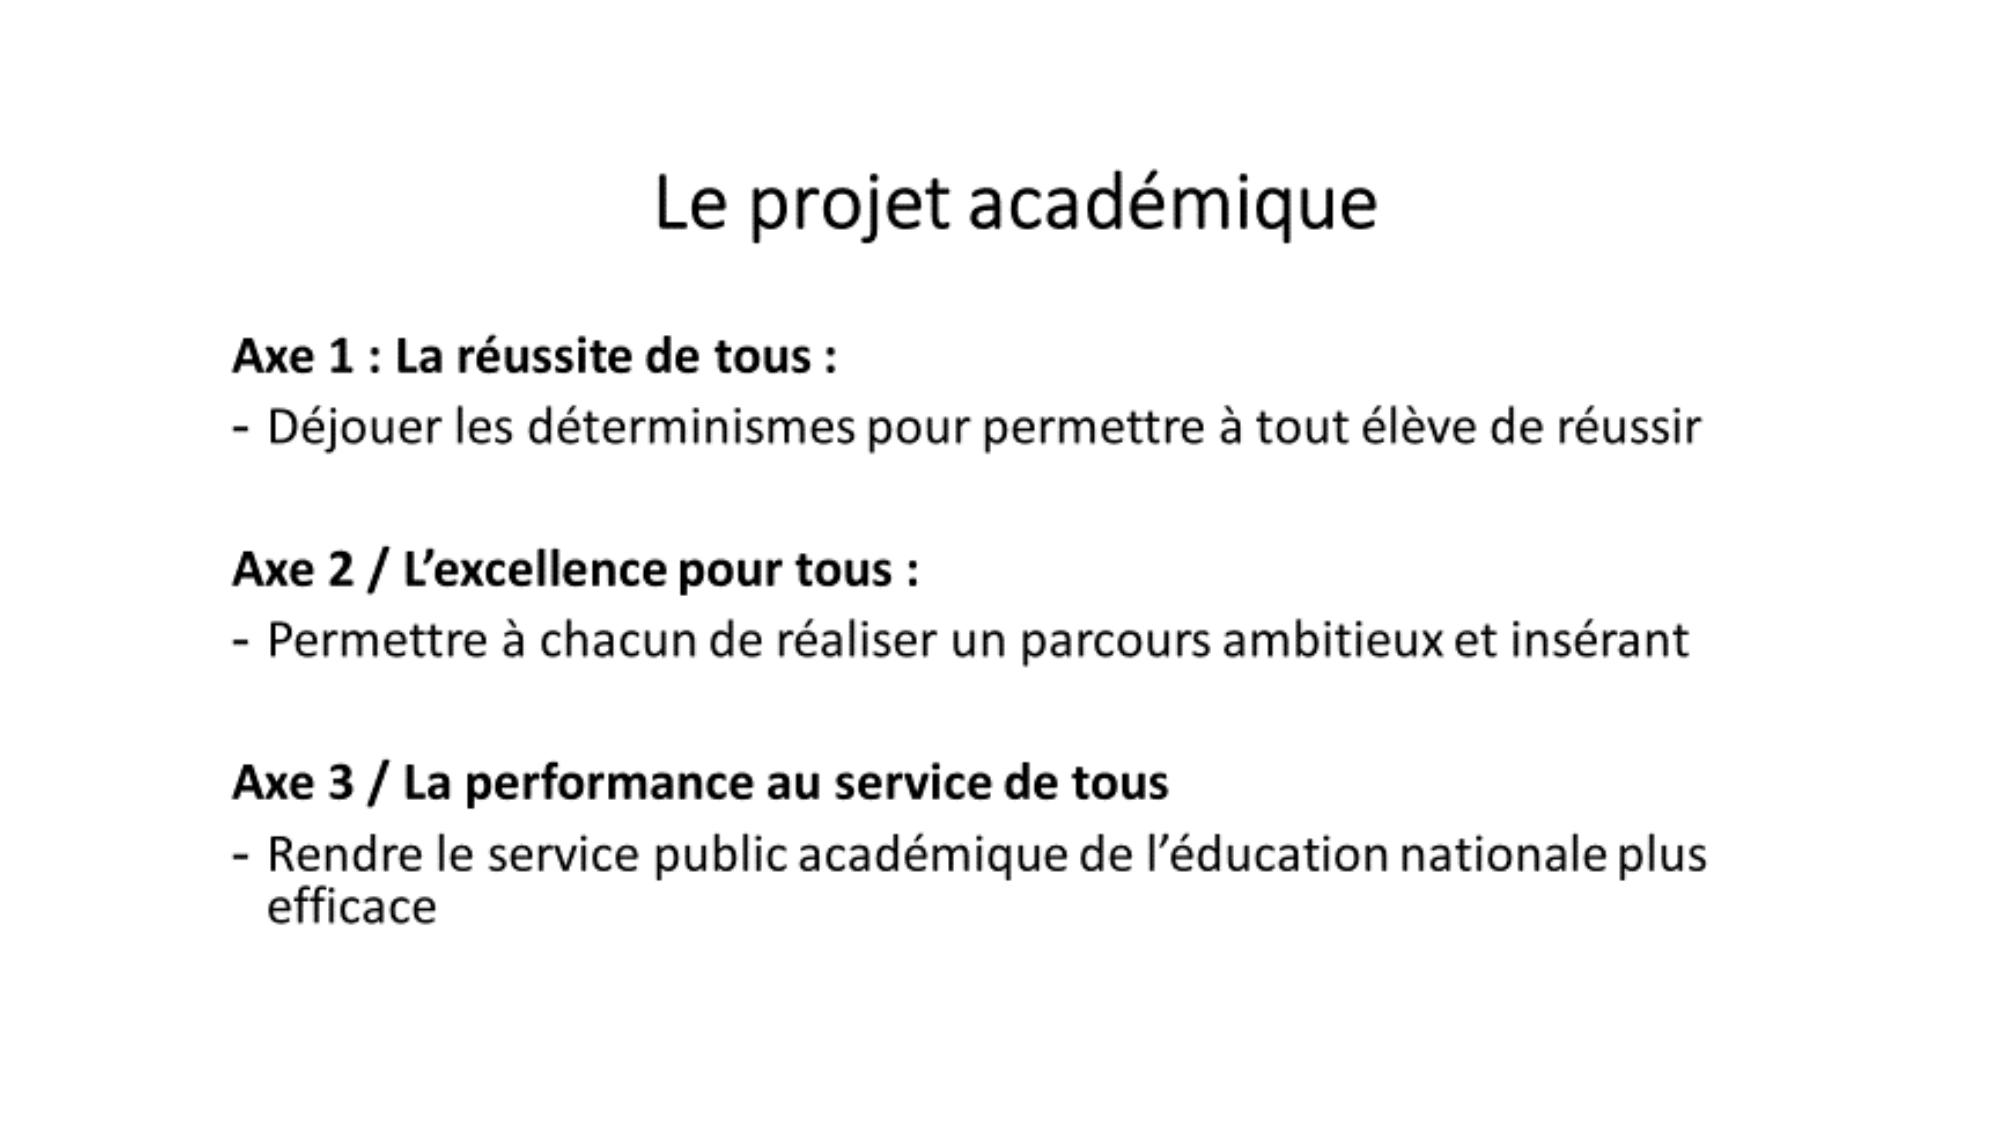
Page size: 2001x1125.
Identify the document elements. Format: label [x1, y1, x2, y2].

picture [91, 50, 1942, 1092]
